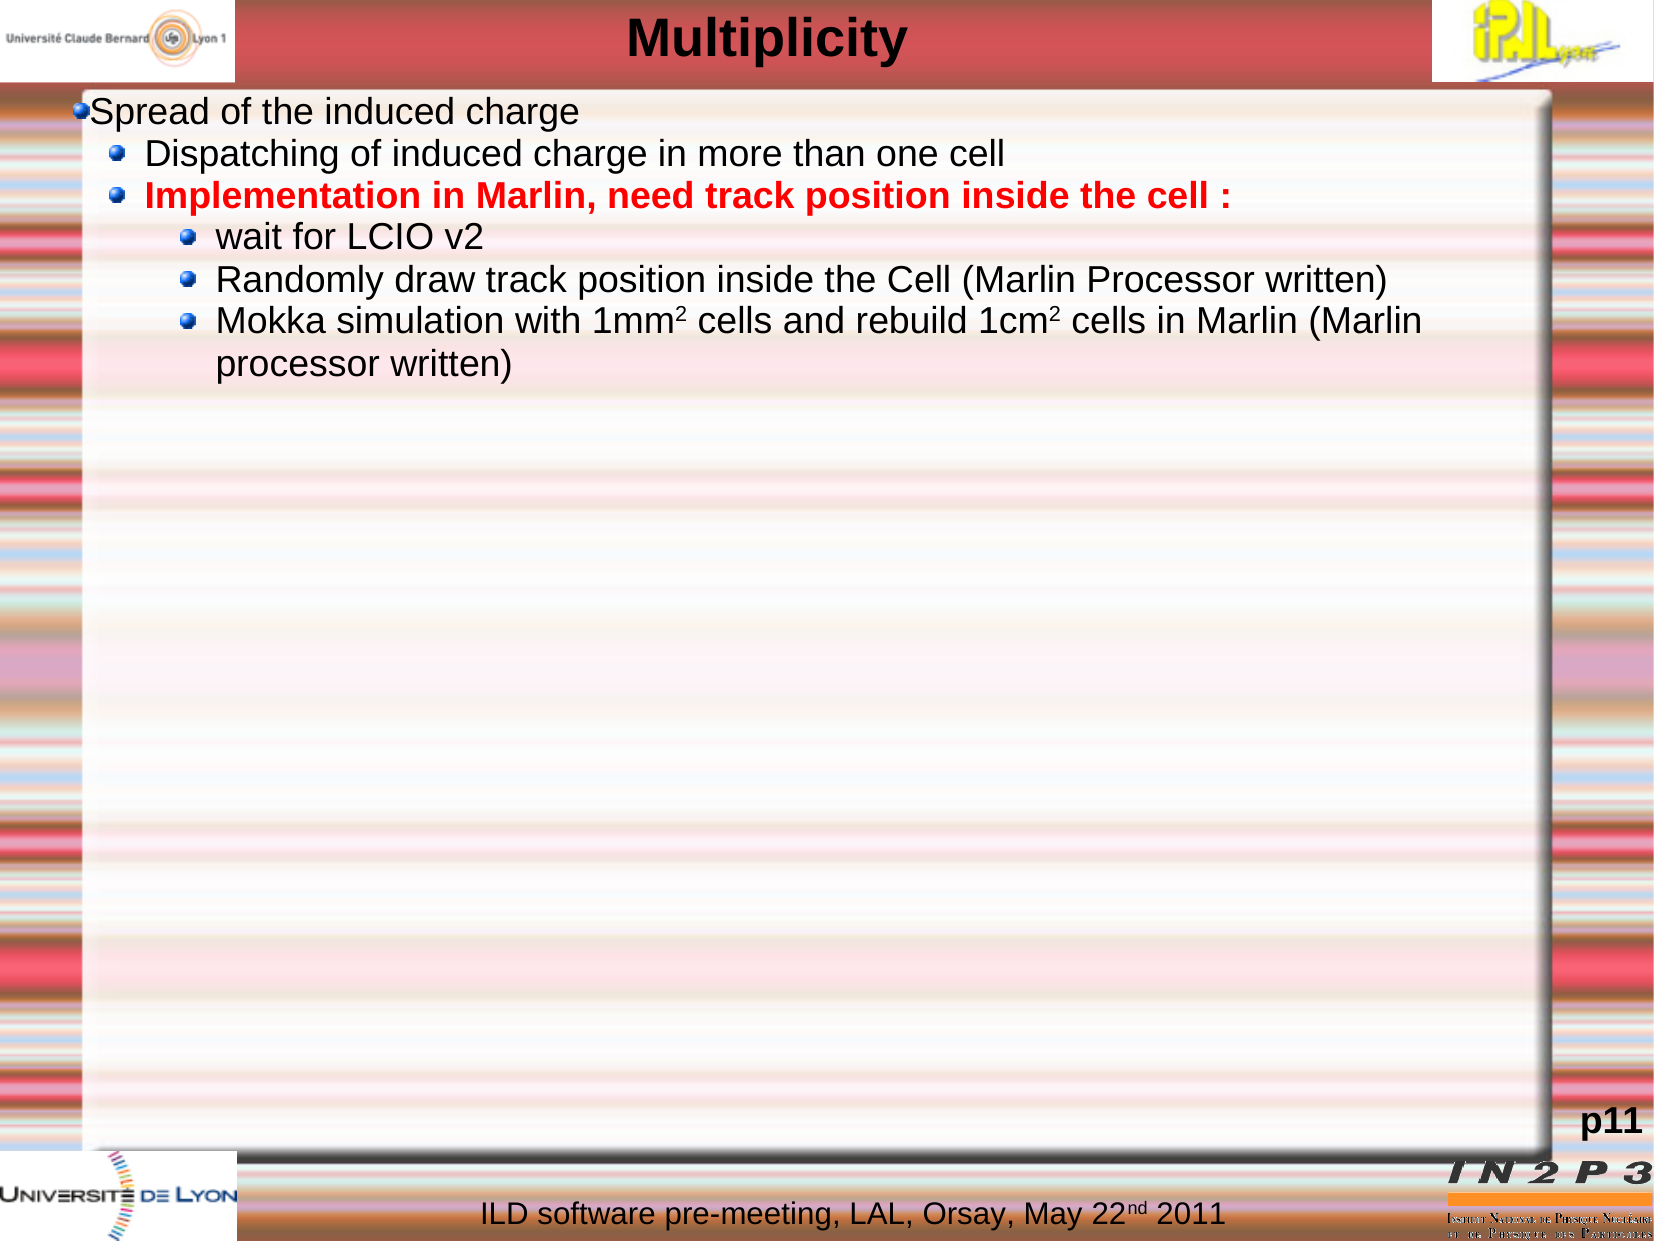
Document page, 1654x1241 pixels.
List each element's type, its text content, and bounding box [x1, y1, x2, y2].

text_box Multiplicity [611, 0, 924, 82]
picture [0, 0, 1654, 1241]
text_box Spread of the induced charge Dispatching of induced charge in more than one cell Implementation in Marlin, need track position inside the cell : wait for LCIO v2 Randomly draw track position inside the Cell (Marlin Processor written) Mokka simulation with 1mm2 cells and rebuild 1cm2 cells in Marlin (Marlin processor written) [59, 82, 1595, 437]
